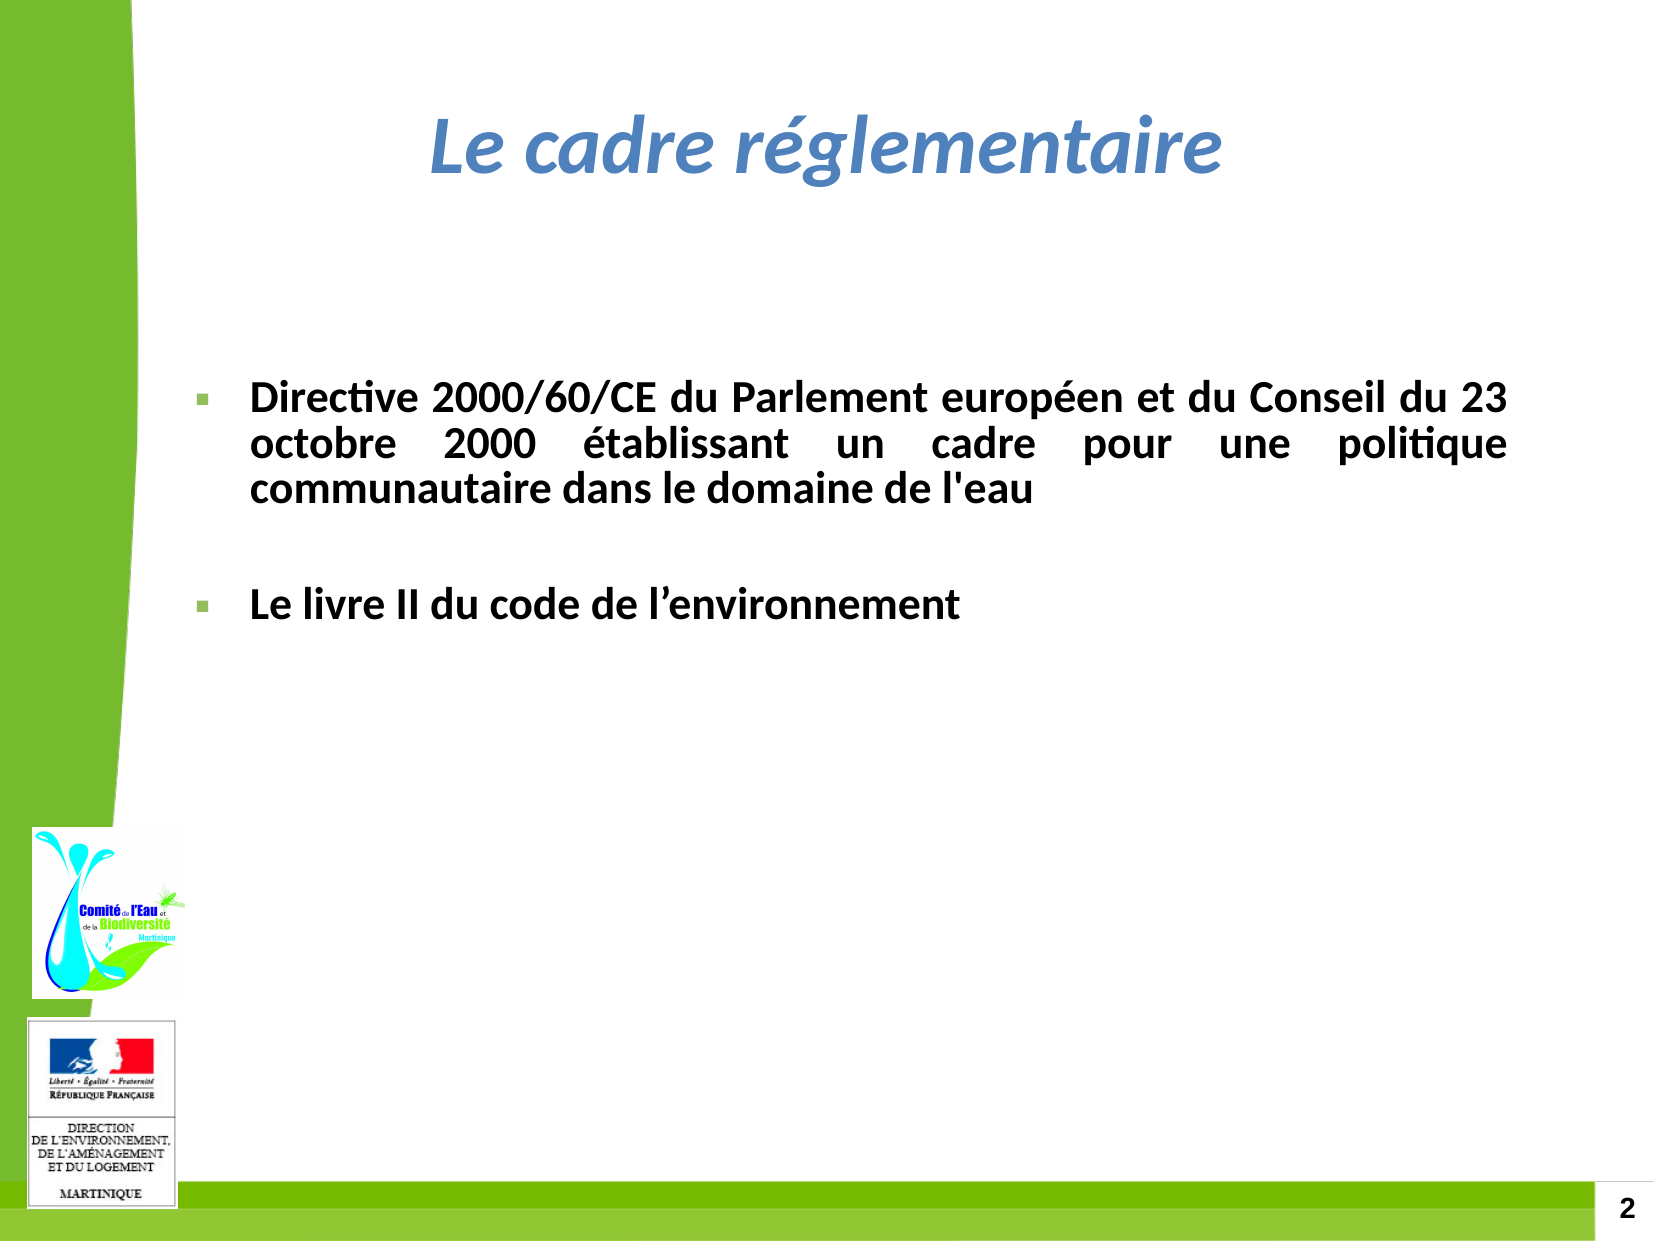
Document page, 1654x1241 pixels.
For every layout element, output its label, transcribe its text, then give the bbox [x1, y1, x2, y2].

title Le cadre réglementaire [82, 49, 1571, 257]
picture [0, 0, 1654, 1241]
list Directive 2000/60/CE du Parlement européen et du Conseil du 23 octobre 2000 établissant un cadre pour une politique communautaire dans le domaine de l'eau Le livre II du code de l’environnement [179, 290, 1509, 1010]
